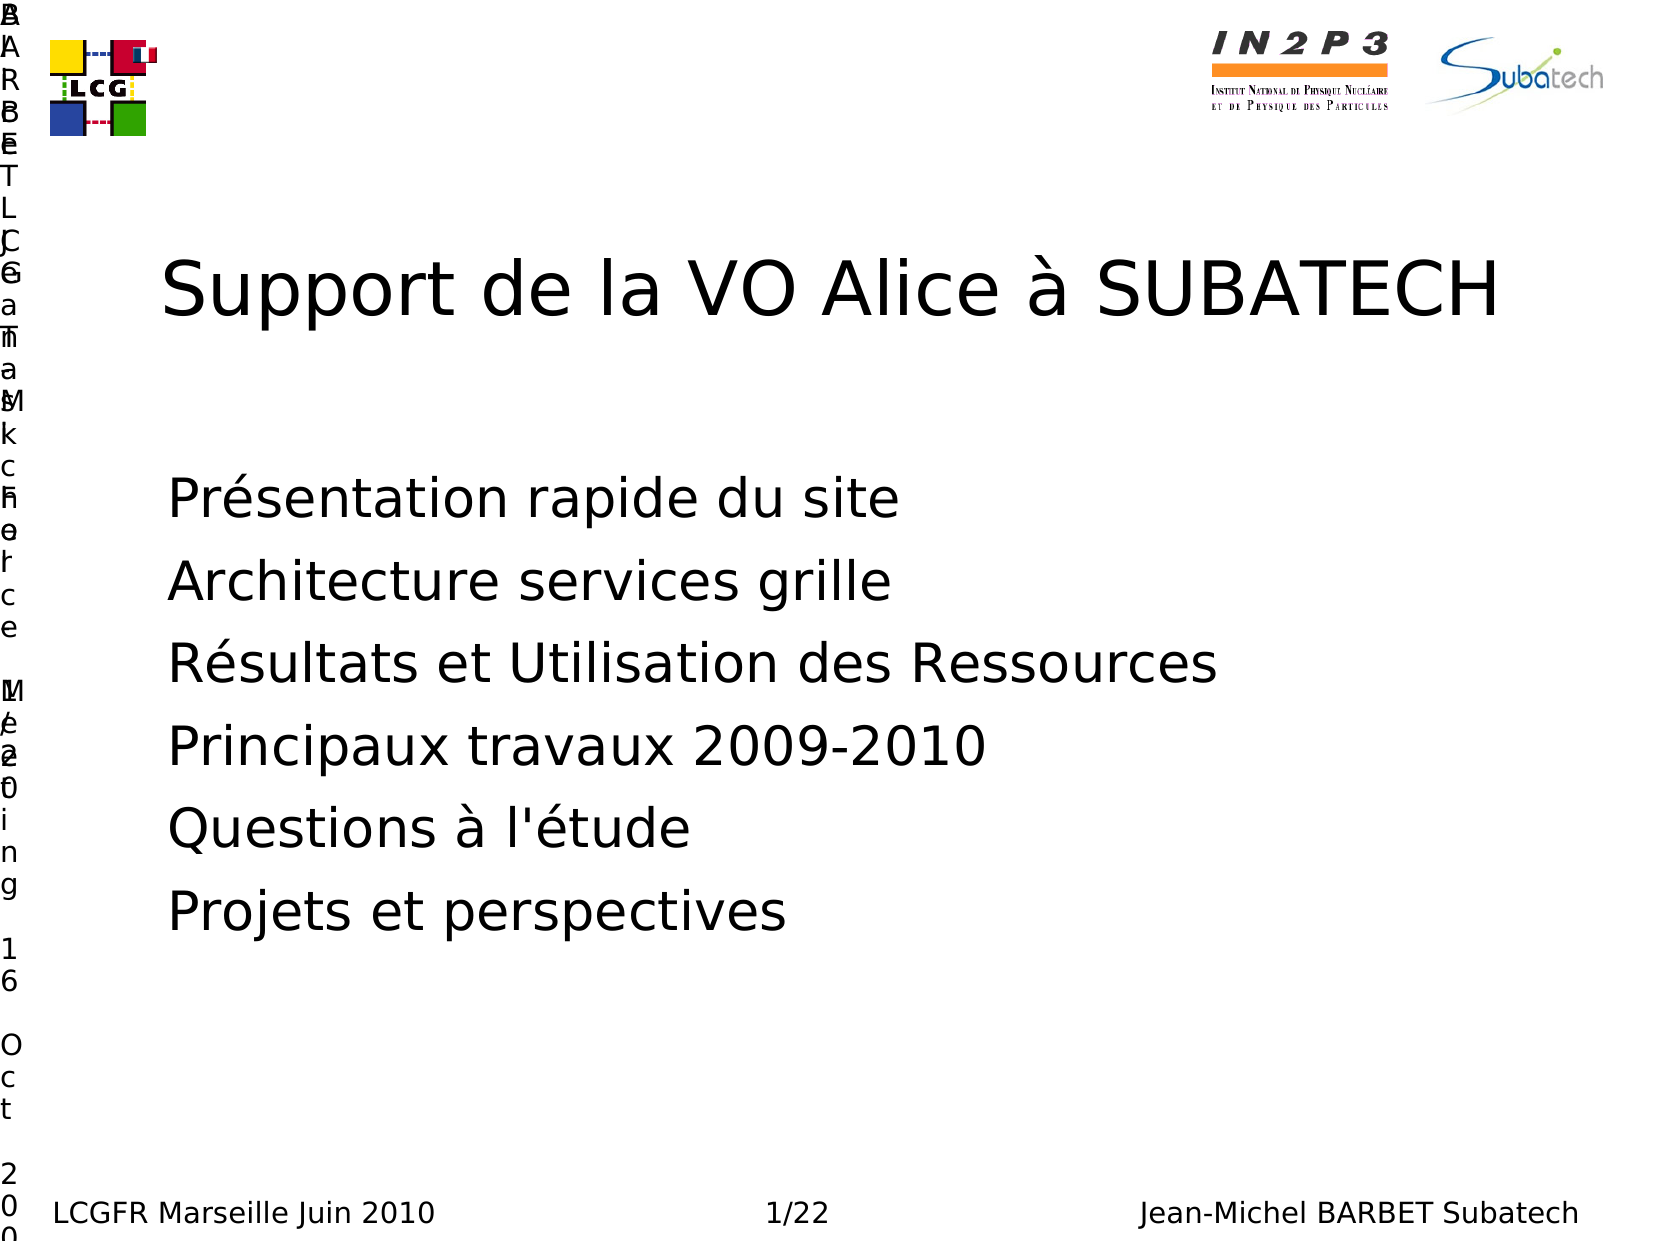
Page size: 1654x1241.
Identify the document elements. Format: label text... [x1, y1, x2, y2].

picture [1210, 21, 1388, 113]
picture [50, 40, 159, 136]
title Support de la VO Alice à SUBATECH [125, 187, 1538, 395]
picture [1425, 37, 1603, 116]
list Présentation rapide du site Architecture services grille Résultats et Utilisation des Ressources Principaux travaux 2009-2010 Questions à l'étude Projets et perspectives [150, 471, 1562, 1051]
